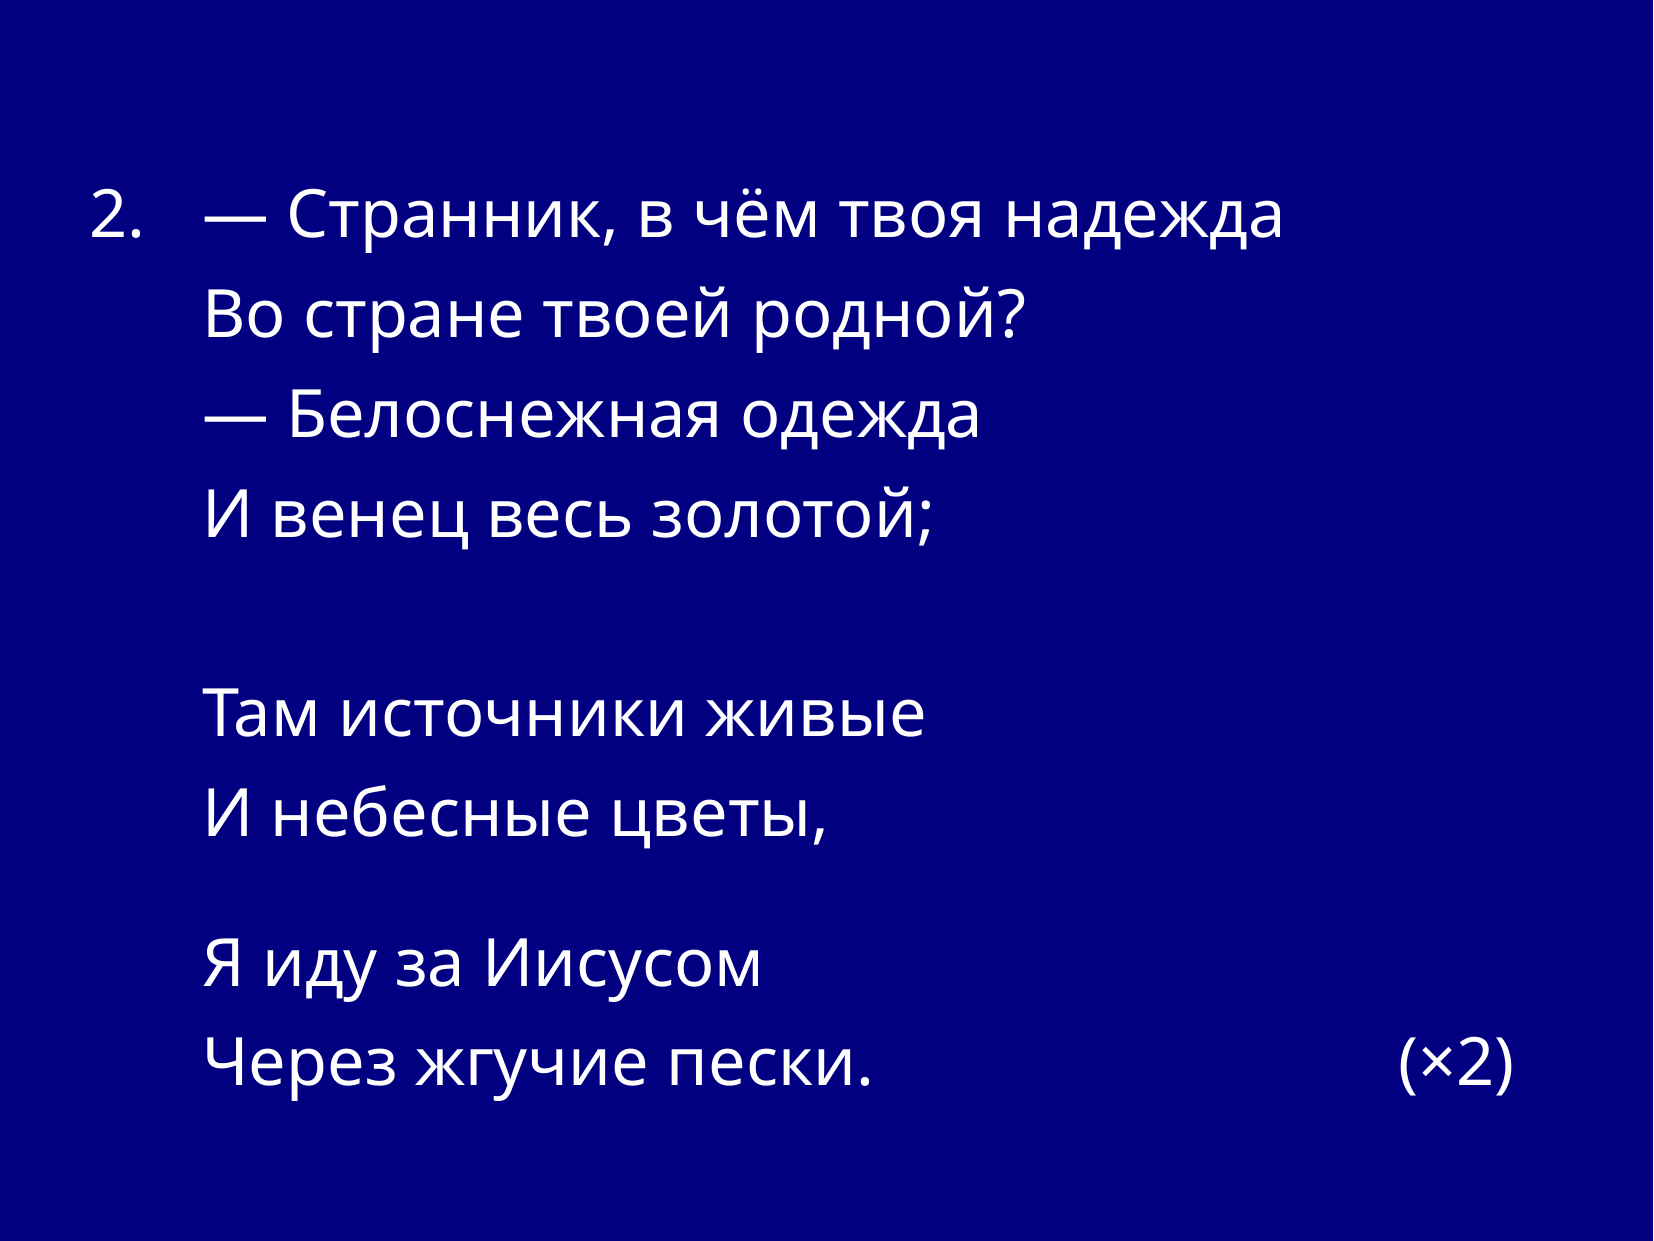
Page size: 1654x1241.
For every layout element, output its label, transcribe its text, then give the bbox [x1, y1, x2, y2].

text_box 2. — Странник, в чём твоя надежда Во стране твоей родной? — Белоснежная одежда И венец весь золотой; Там источники живые И небесные цветы, Я иду за Иисусом Через жгучие пески. (×2) [75, 150, 1576, 1163]
